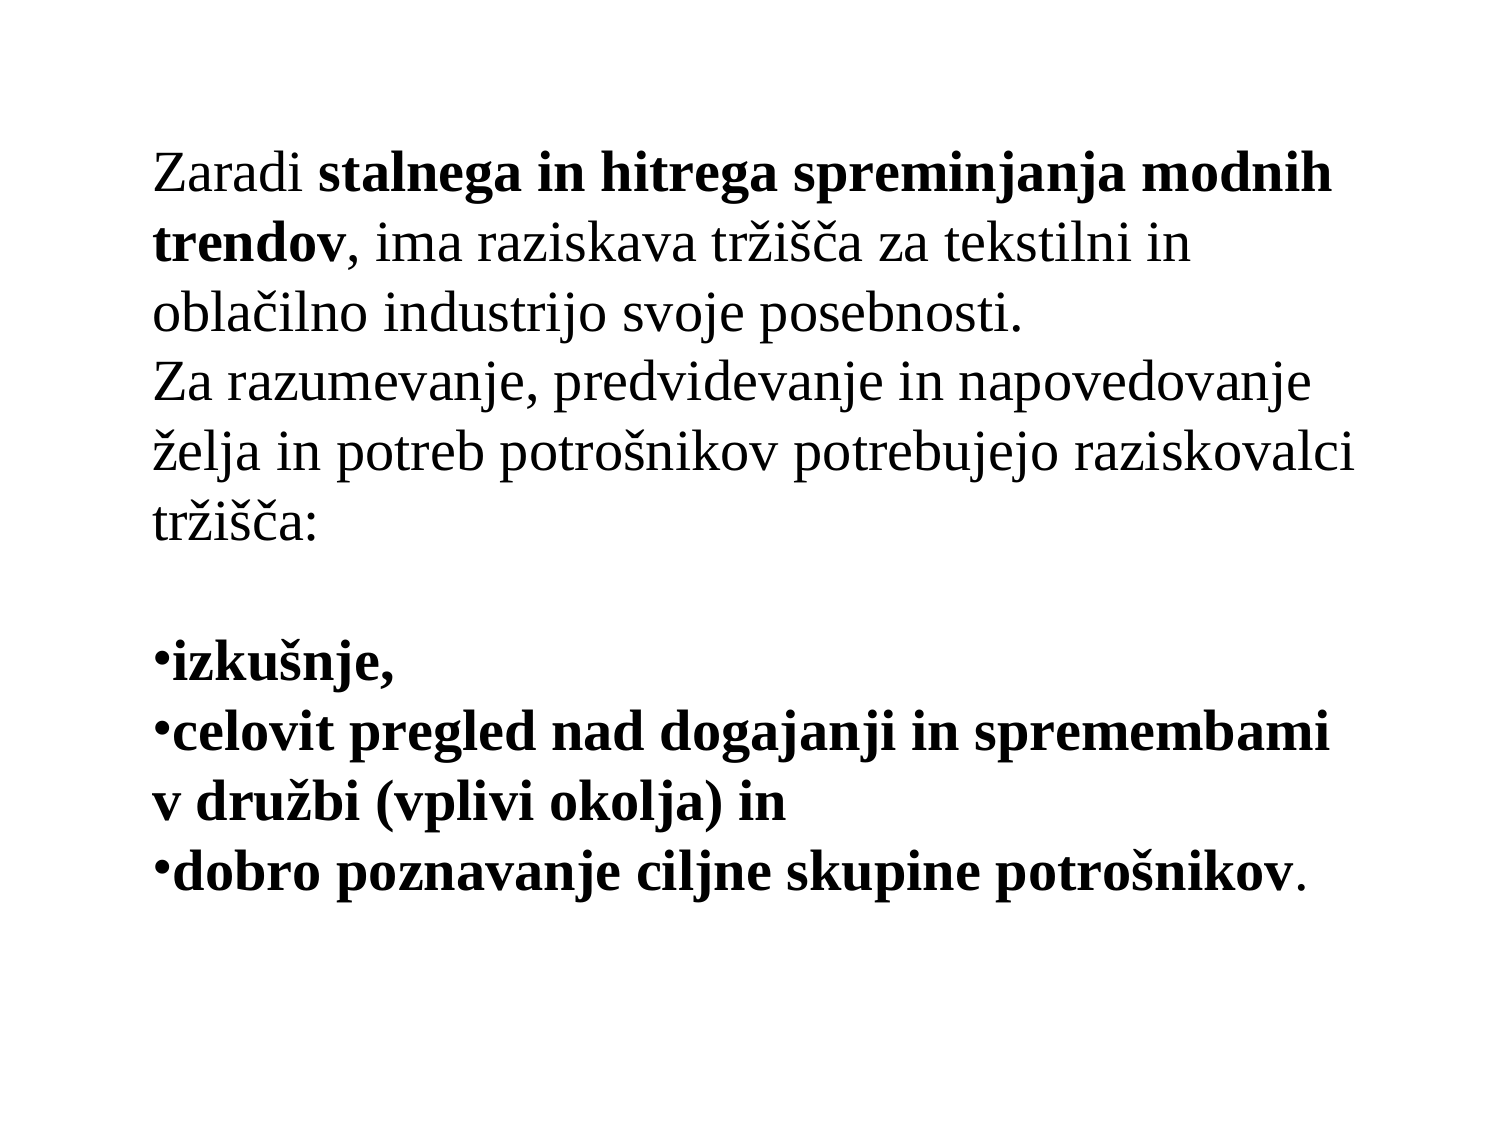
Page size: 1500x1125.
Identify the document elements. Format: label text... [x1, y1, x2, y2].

text_box Zaradi stalnega in hitrega spreminjanja modnih trendov, ima raziskava tržišča za tekstilni in oblačilno industrijo svoje posebnosti. Za razumevanje, predvidevanje in napovedovanje želja in potreb potrošnikov potrebujejo raziskovalci tržišča: izkušnje, celovit pregled nad dogajanji in spremembami v družbi (vplivi okolja) in dobro poznavanje ciljne skupine potrošnikov. [137, 124, 1388, 981]
